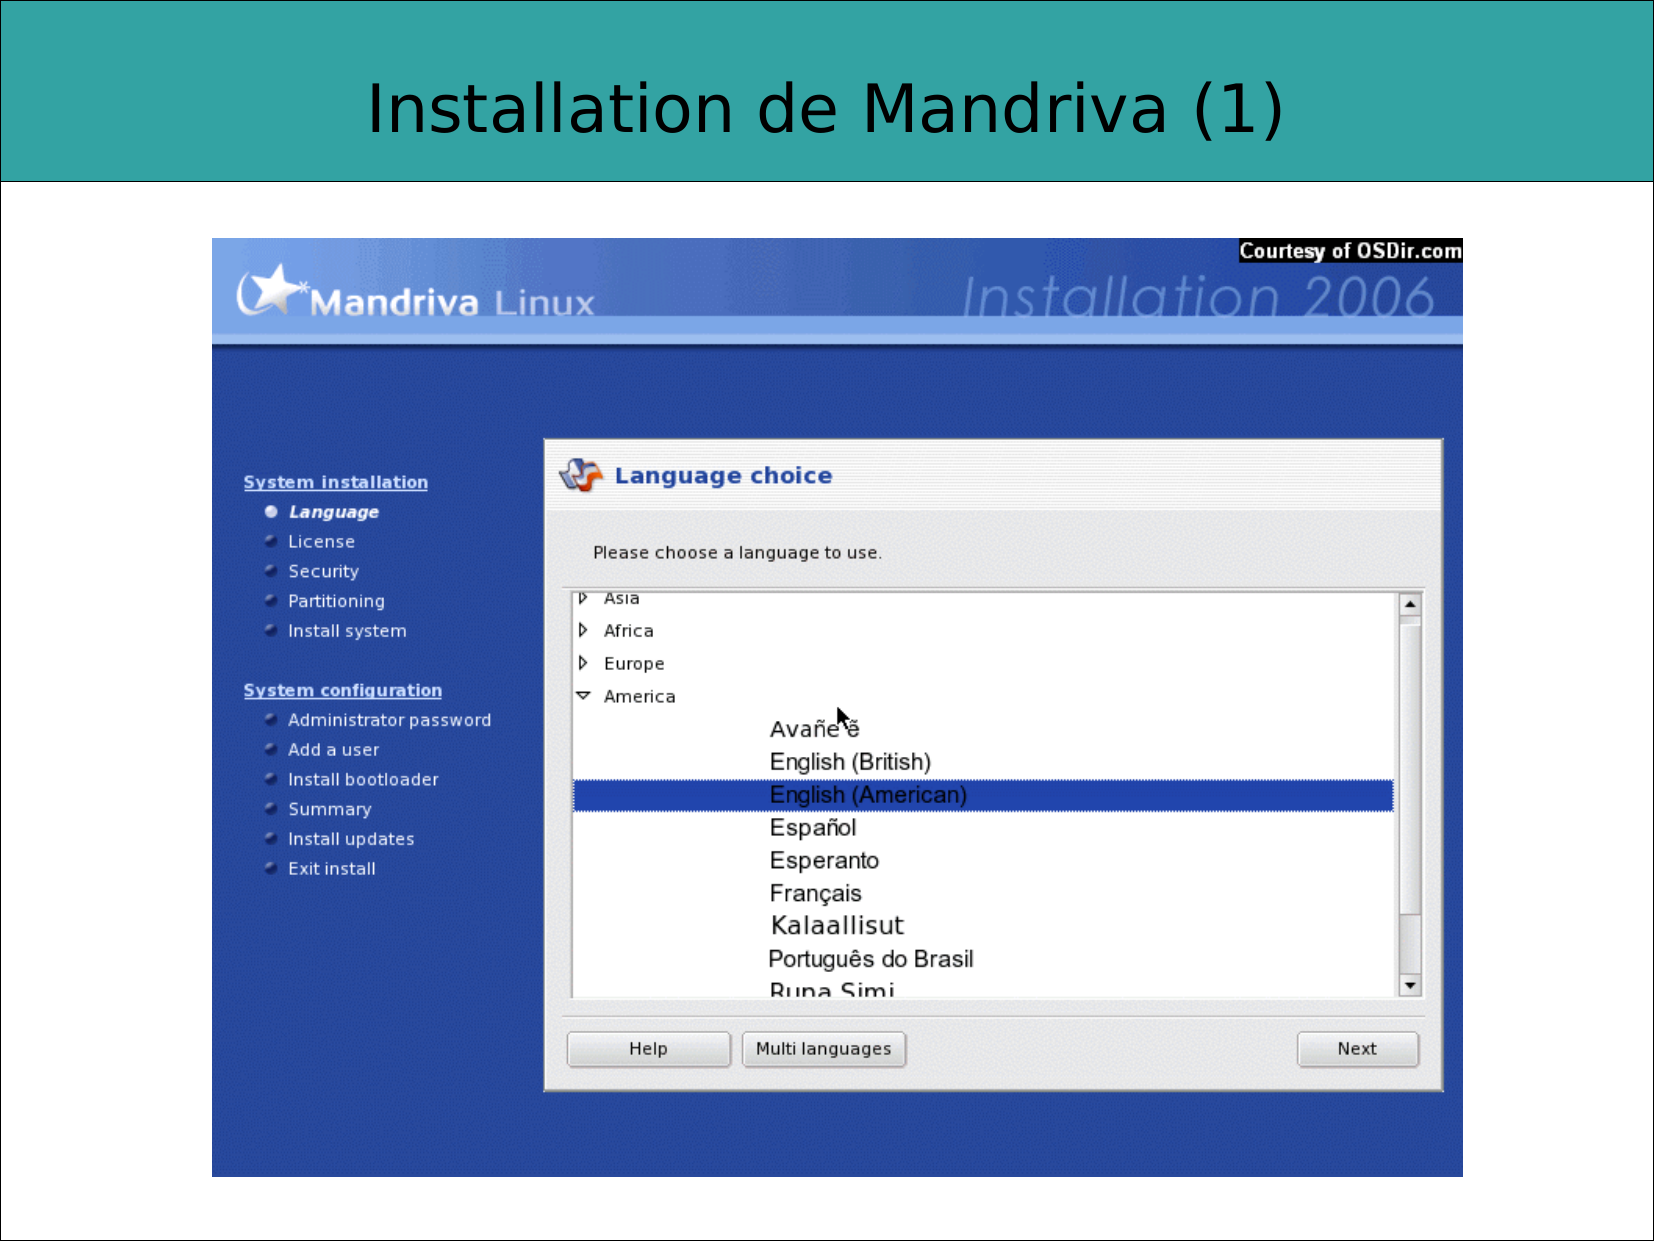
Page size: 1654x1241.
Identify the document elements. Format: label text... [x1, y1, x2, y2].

title Installation de Mandriva (1) [82, 49, 1571, 170]
picture [212, 238, 1463, 1177]
